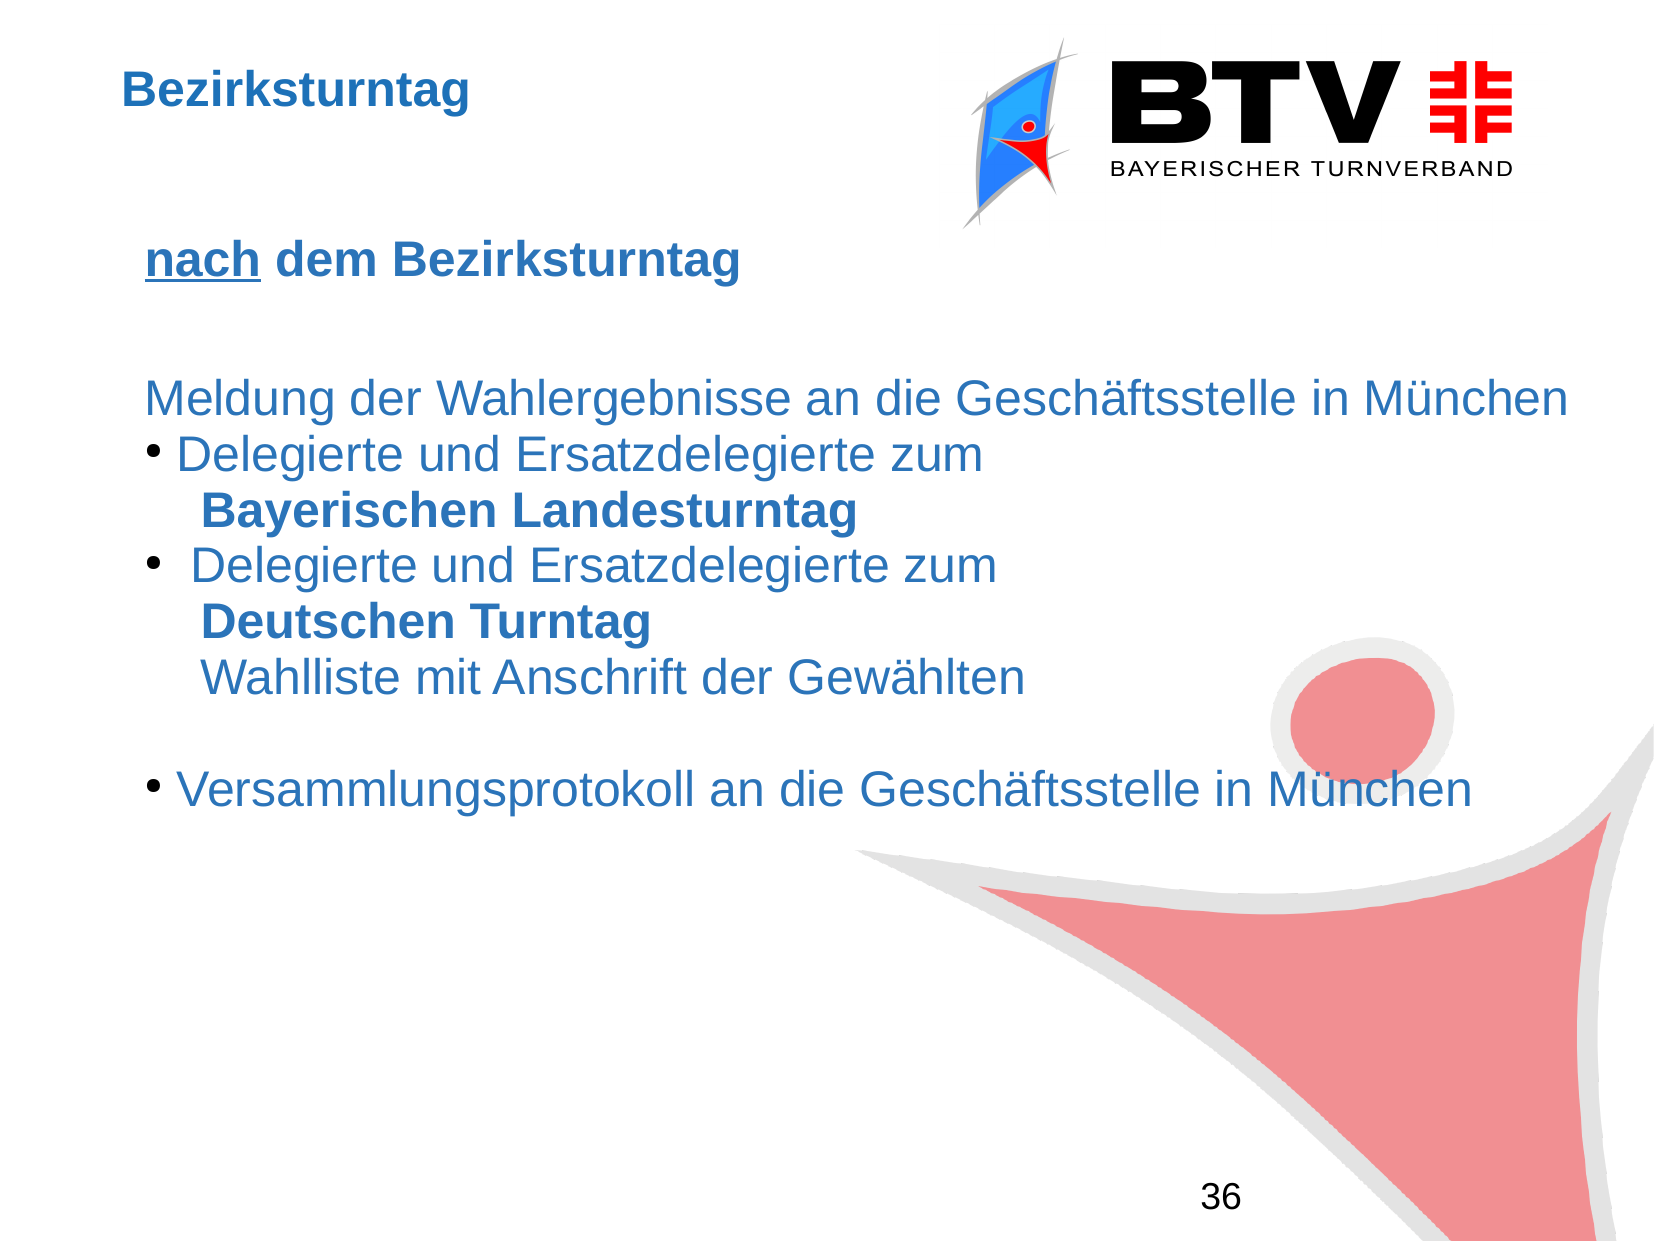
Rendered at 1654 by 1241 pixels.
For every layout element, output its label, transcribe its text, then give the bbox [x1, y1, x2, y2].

subtitle nach dem Bezirksturntag Meldung der Wahlergebnisse an die Geschäftsstelle in München Delegierte und Ersatzdelegierte zum Bayerischen Landesturntag Delegierte und Ersatzdelegierte zum Deutschen Turntag Wahlliste mit Anschrift der Gewählten Versammlungsprotokoll an die Geschäftsstelle in München [129, 224, 1595, 1028]
title Bezirksturntag [106, 54, 892, 201]
picture [939, 24, 1548, 224]
text_box <Nummer> [1185, 1169, 1571, 1216]
picture [854, 637, 1654, 1241]
